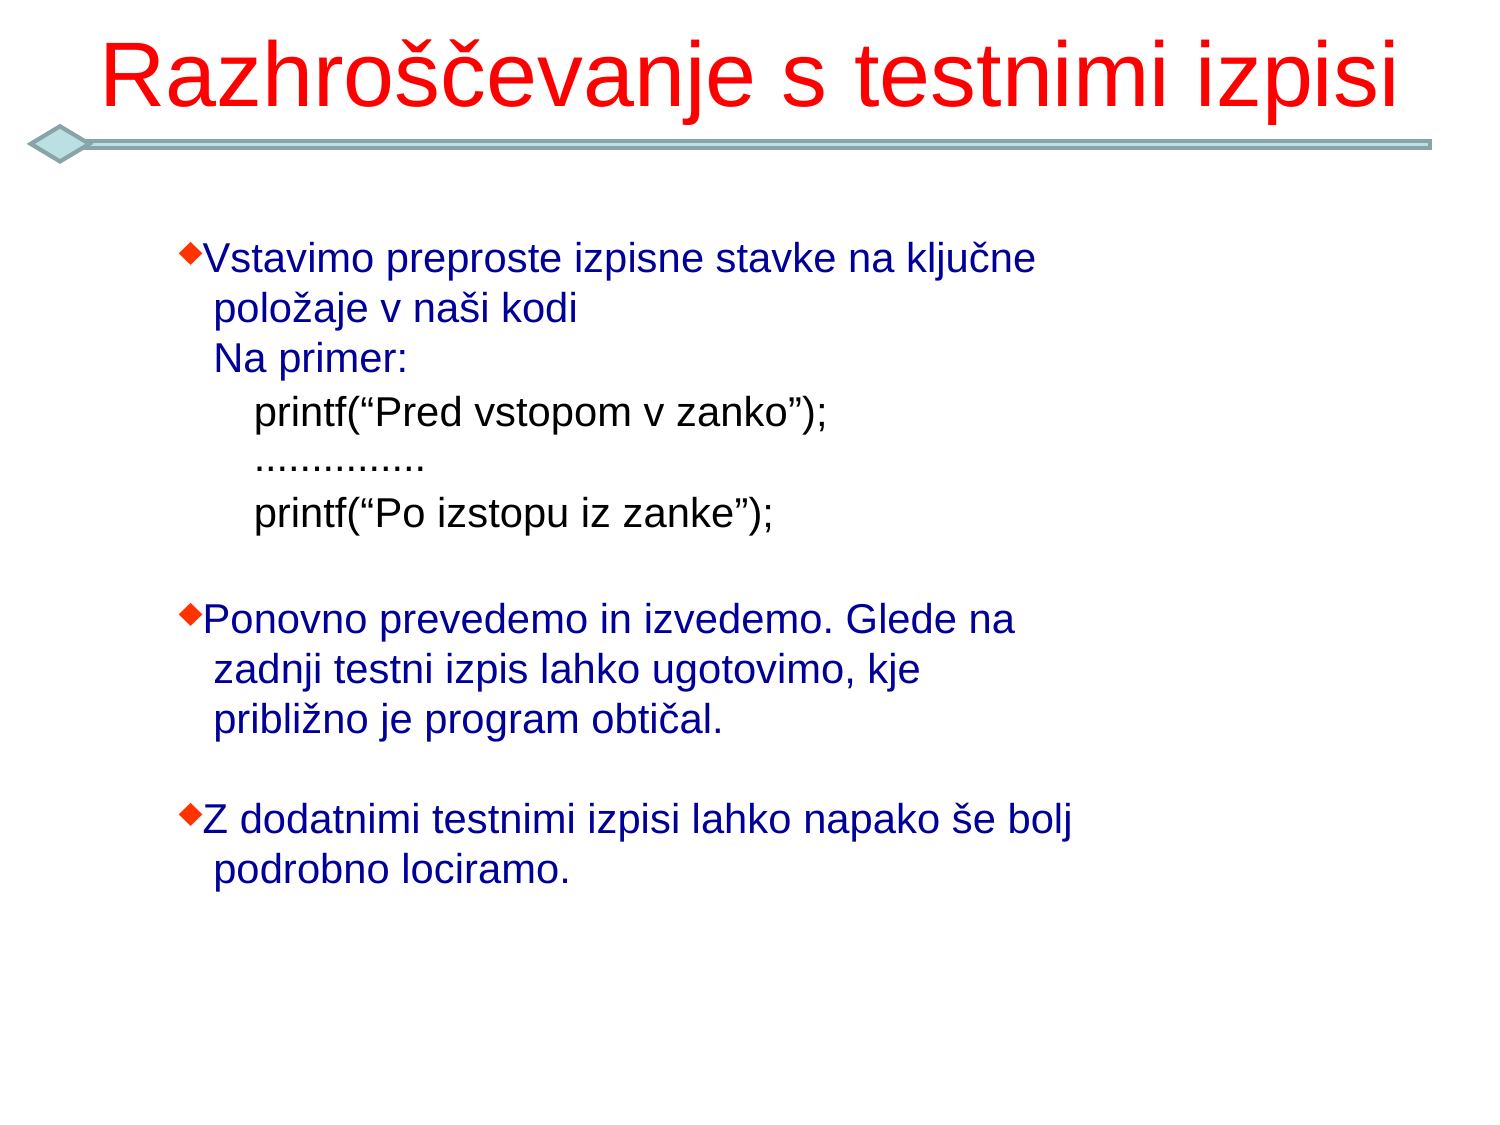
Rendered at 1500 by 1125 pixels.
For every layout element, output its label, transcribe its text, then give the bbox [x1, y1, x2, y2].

text_box Vstavimo preproste izpisne stavke na ključne položaje v naši kodi Na primer: printf(“Pred vstopom v zanko”); ............... printf(“Po izstopu iz zanke”); Ponovno prevedemo in izvedemo. Glede na zadnji testni izpis lahko ugotovimo, kje približno je program obtičal. Z dodatnimi testnimi izpisi lahko napako še bolj podrobno lociramo. [164, 222, 1369, 900]
title Razhroščevanje s testnimi izpisi [75, 0, 1426, 141]
